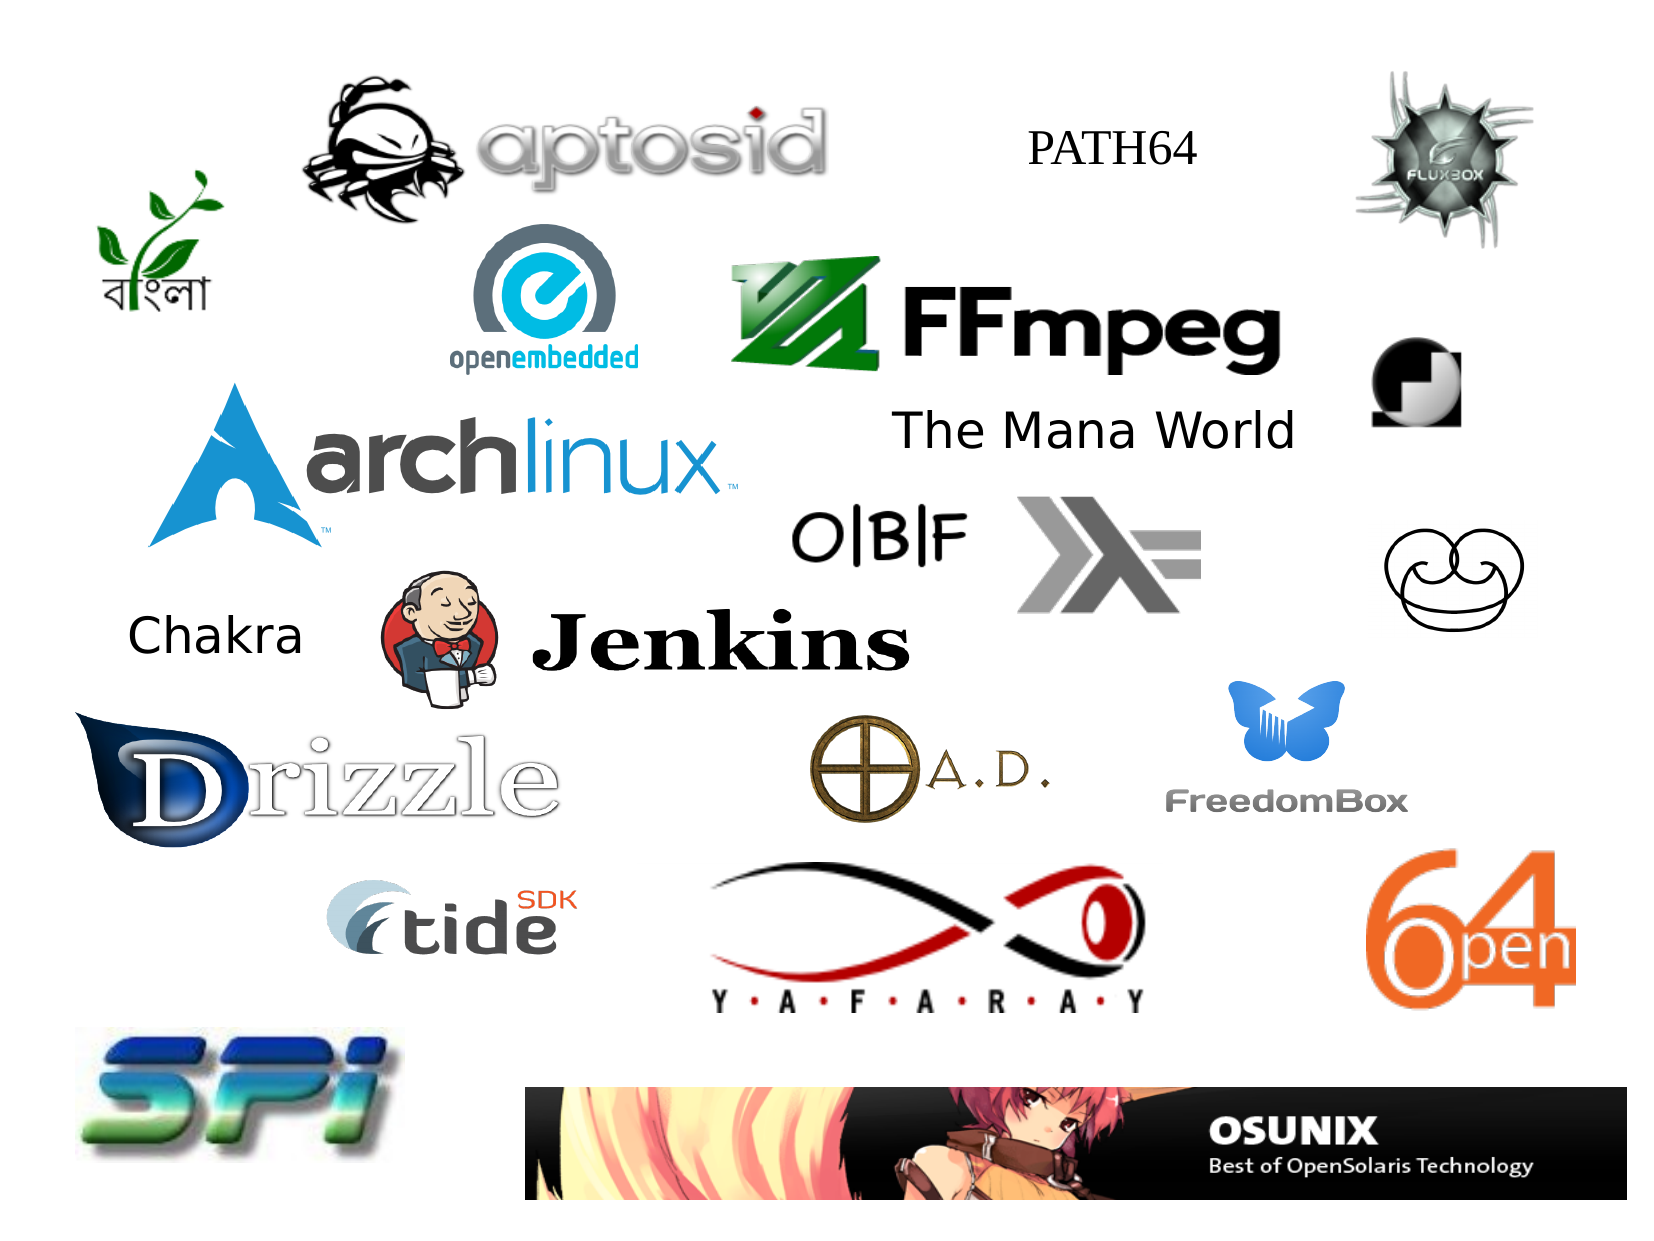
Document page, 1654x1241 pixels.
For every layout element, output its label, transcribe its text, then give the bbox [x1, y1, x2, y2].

picture [525, 1087, 1627, 1201]
text_box Chakra [112, 600, 320, 711]
picture [86, 149, 226, 317]
picture [1370, 337, 1463, 429]
picture [75, 442, 1051, 976]
picture [75, 1027, 405, 1163]
picture [1328, 37, 1576, 285]
picture [637, 474, 1576, 1034]
text_box The Mana World [878, 394, 1313, 468]
picture [125, 74, 1313, 563]
text_box PATH64 [1012, 112, 1213, 183]
